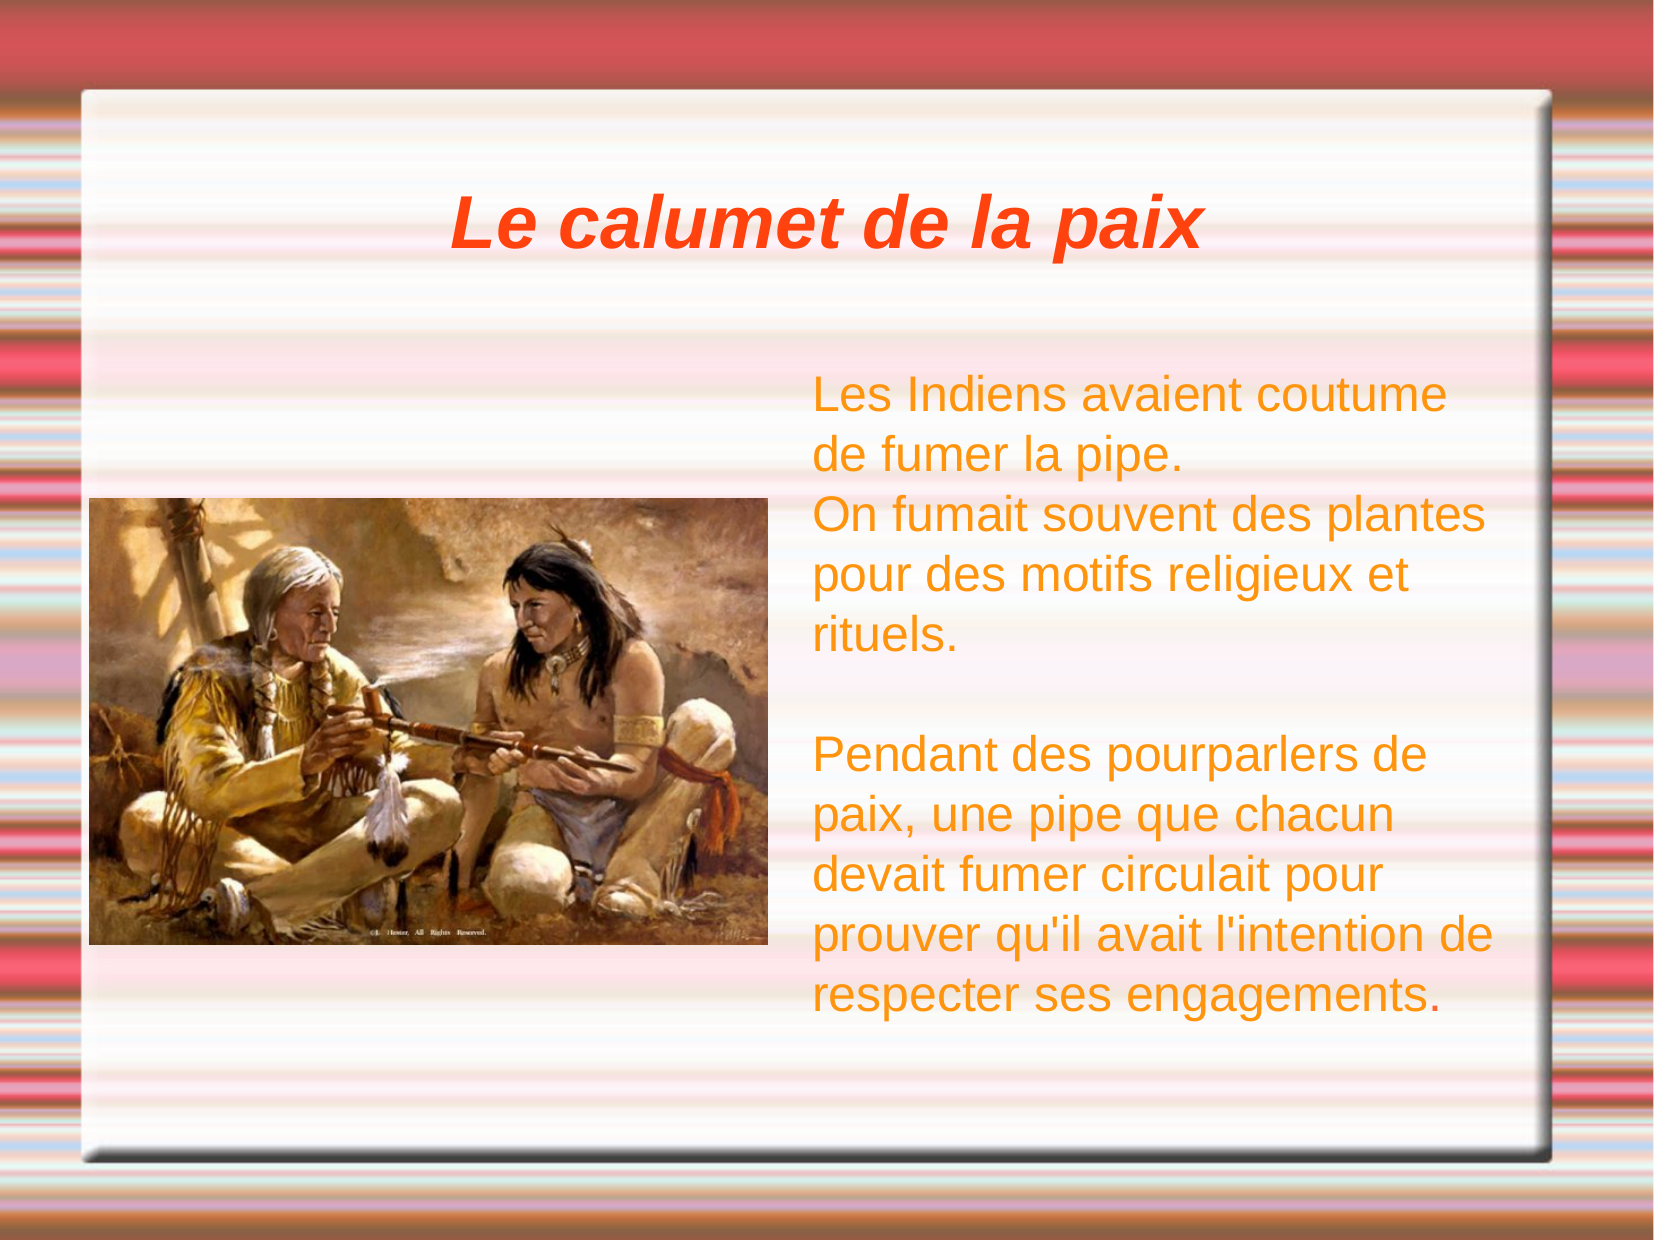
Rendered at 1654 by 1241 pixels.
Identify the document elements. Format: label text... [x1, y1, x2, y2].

title Le calumet de la paix [121, 114, 1534, 322]
picture [0, 0, 1654, 1240]
list Les Indiens avaient coutume de fumer la pipe. On fumait souvent des plantes pour des motifs religieux et rituels. Pendant des pourparlers de paix, une pipe que chacun devait fumer circulait pour prouver qu'il avait l'intention de respecter ses engagements. [797, 354, 1516, 1136]
